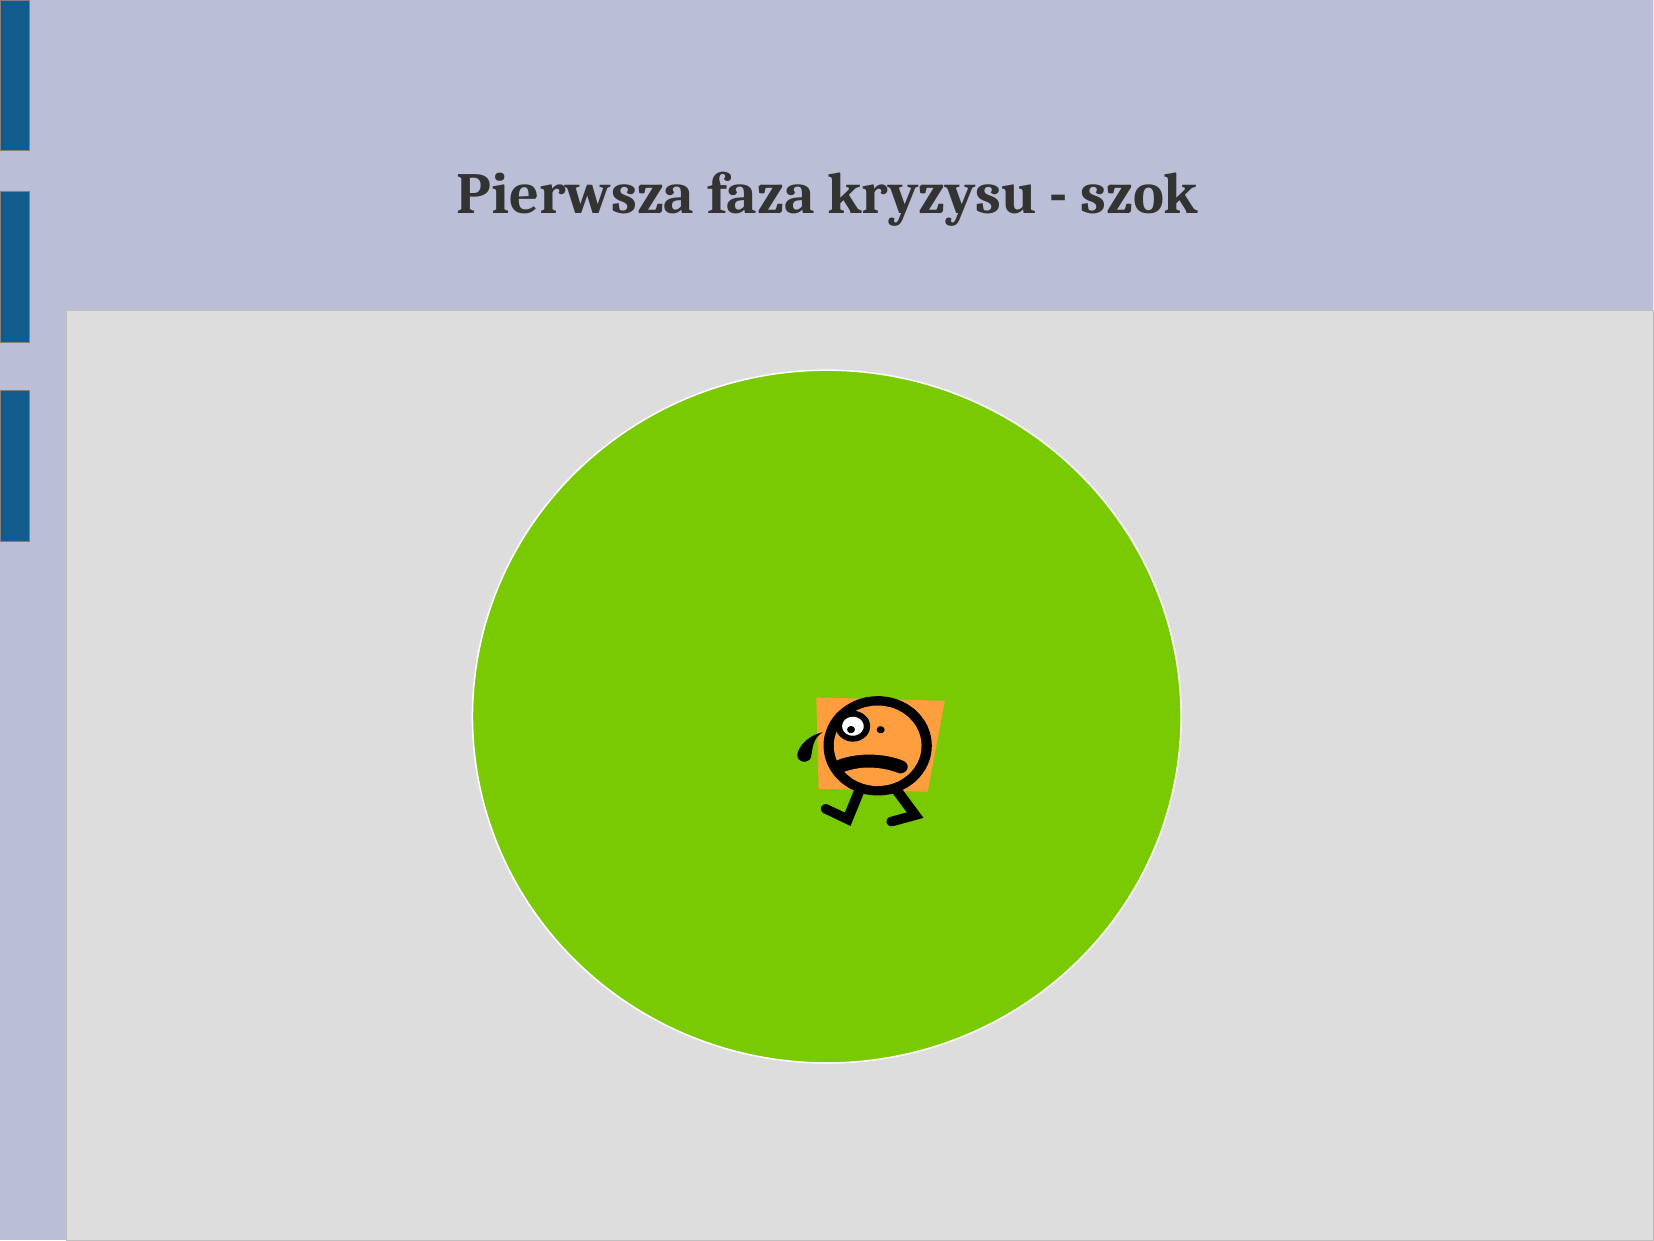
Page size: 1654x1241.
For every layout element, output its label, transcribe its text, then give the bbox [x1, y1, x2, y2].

text_box [472, 370, 1182, 1063]
picture [797, 696, 945, 827]
title Pierwsza faza kryzysu - szok [121, 91, 1534, 299]
